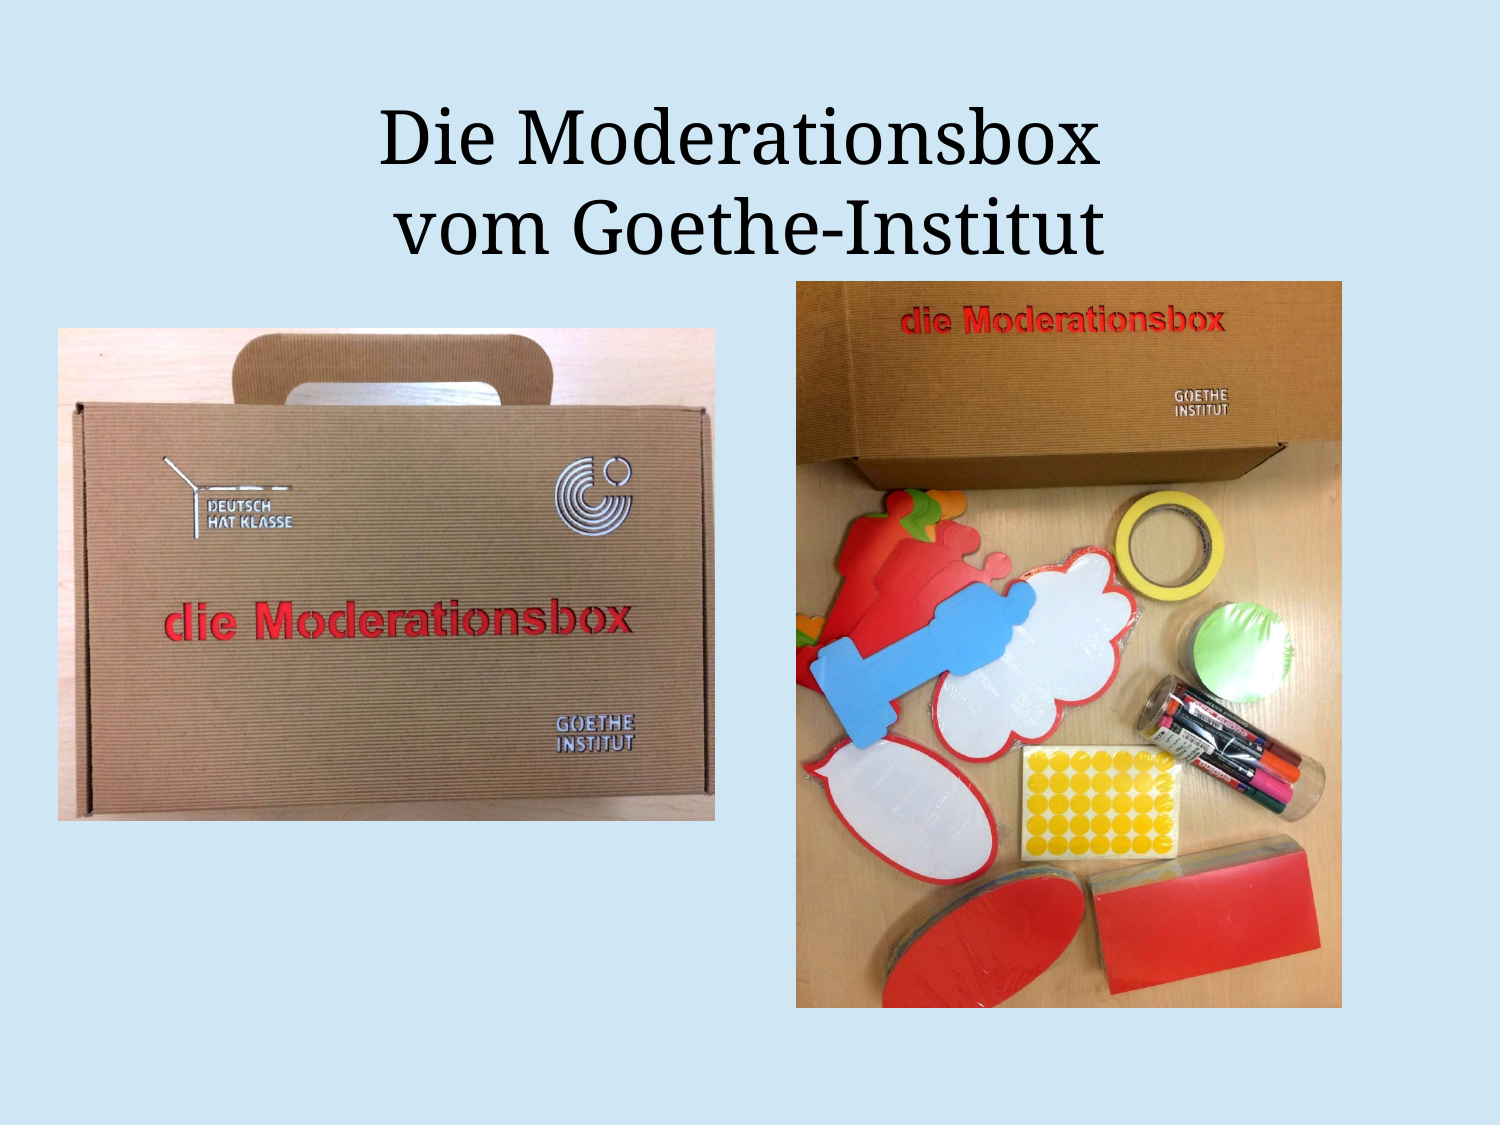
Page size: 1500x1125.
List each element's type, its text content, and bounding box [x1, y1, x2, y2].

picture [58, 328, 715, 821]
picture [796, 281, 1342, 1008]
title Die Moderationsbox vom Goethe-Institut [112, 82, 1388, 247]
